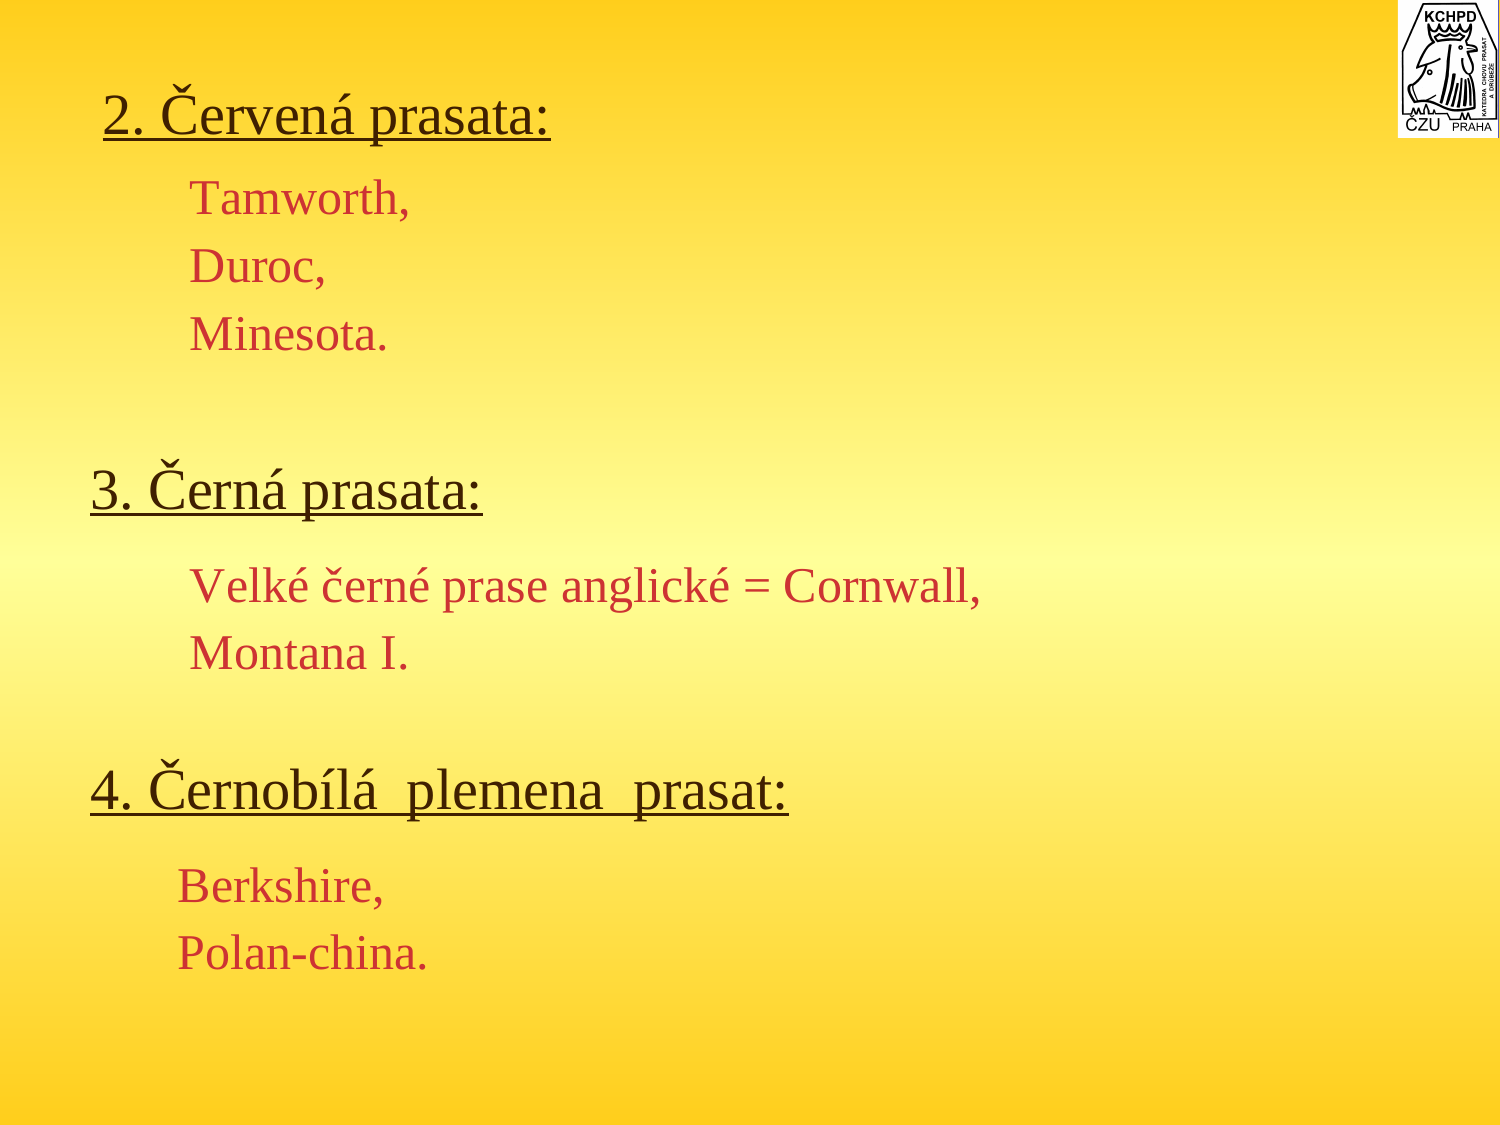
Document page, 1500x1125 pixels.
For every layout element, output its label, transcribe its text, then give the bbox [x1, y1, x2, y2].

text_box 3. Černá prasata: [75, 450, 613, 530]
text_box Berkshire, Polan-china. [150, 849, 688, 989]
chart [1397, 0, 1500, 140]
text_box 4. Černobílá plemena prasat: [74, 750, 950, 830]
text_box Velké černé prase anglické = Cornwall, Montana I. [162, 549, 1163, 689]
text_box Tamworth, Duroc, Minesota. [162, 162, 550, 369]
text_box 2. Červená prasata: [87, 75, 1338, 155]
